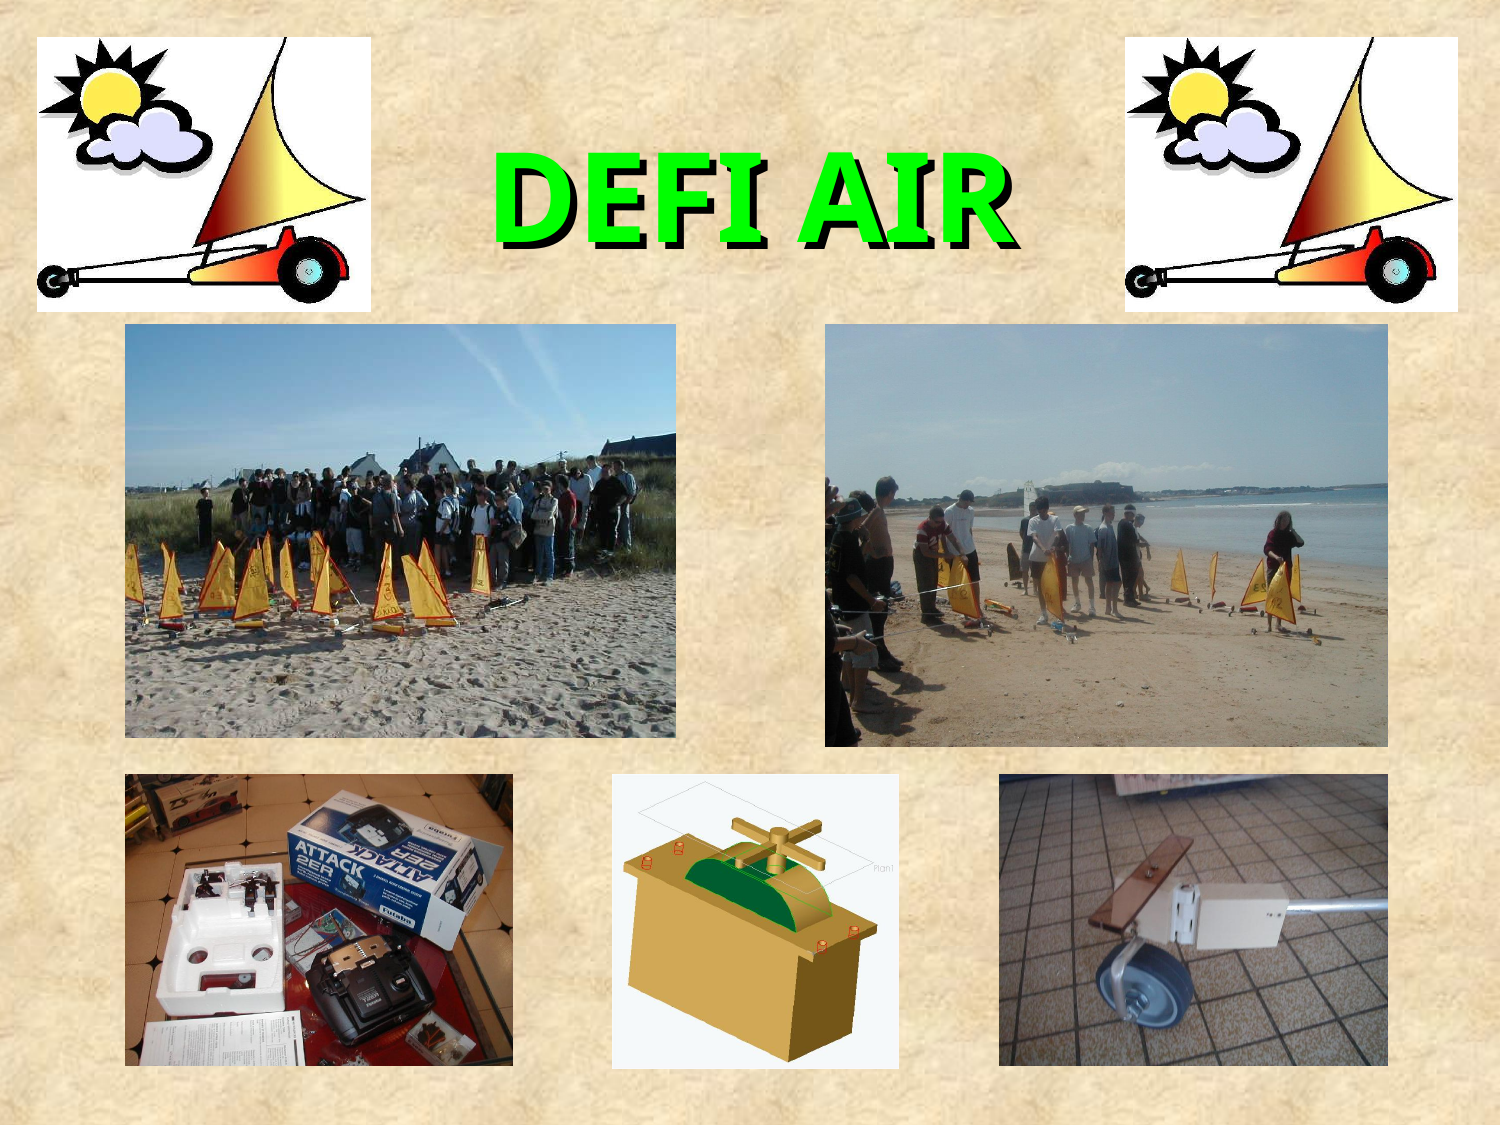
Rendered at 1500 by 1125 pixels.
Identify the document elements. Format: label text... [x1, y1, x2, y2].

picture [0, 0, 1500, 1125]
title DEFI AIR [371, 97, 1125, 290]
